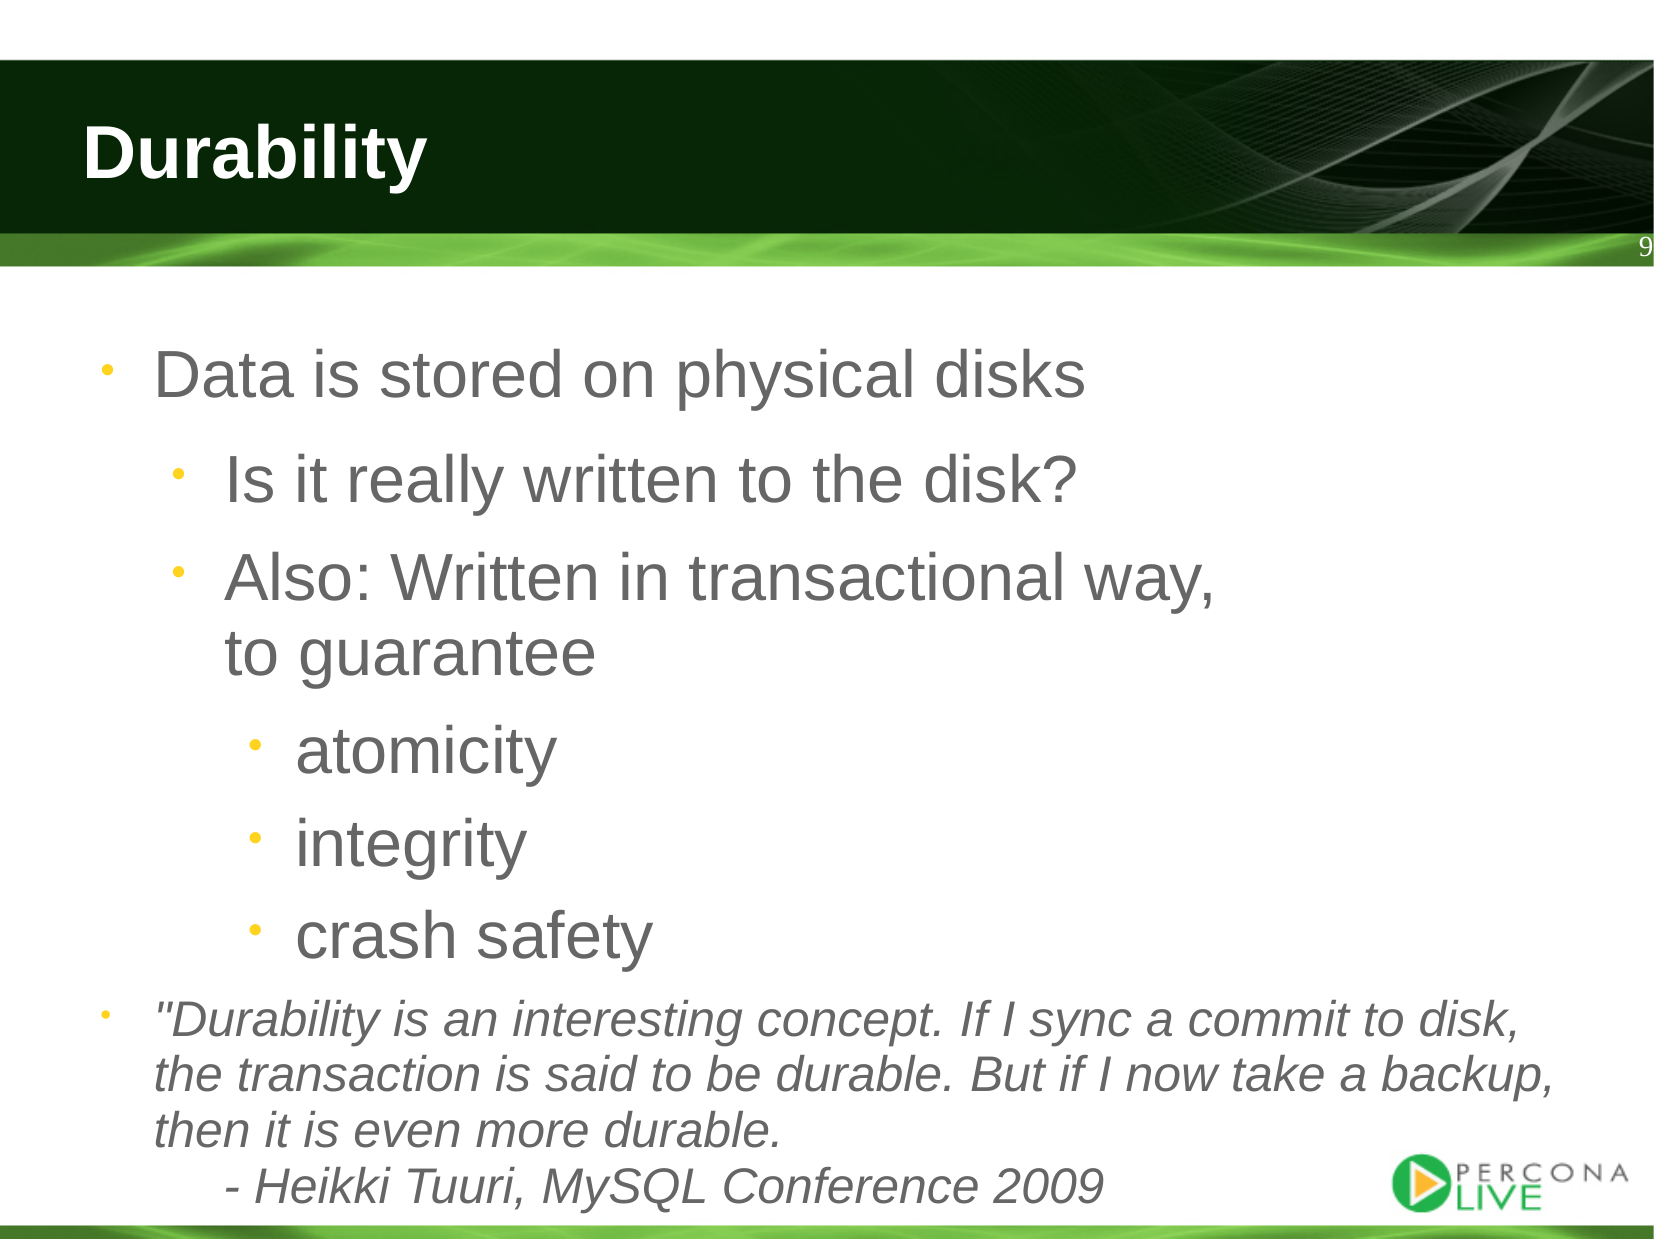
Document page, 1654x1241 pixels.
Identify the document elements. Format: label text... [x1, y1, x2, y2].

picture [0, 1, 1654, 1239]
title Durability [82, 49, 1571, 257]
list Data is stored on physical disks Is it really written to the disk? Also: Written in transactional way, to guarantee atomicity integrity crash safety "Durability is an interesting concept. If I sync a commit to disk, the transaction is said to be durable. But if I now take a backup, then it is even more durable. - Heikki Tuuri, MySQL Conference 2009 [82, 337, 1571, 1214]
